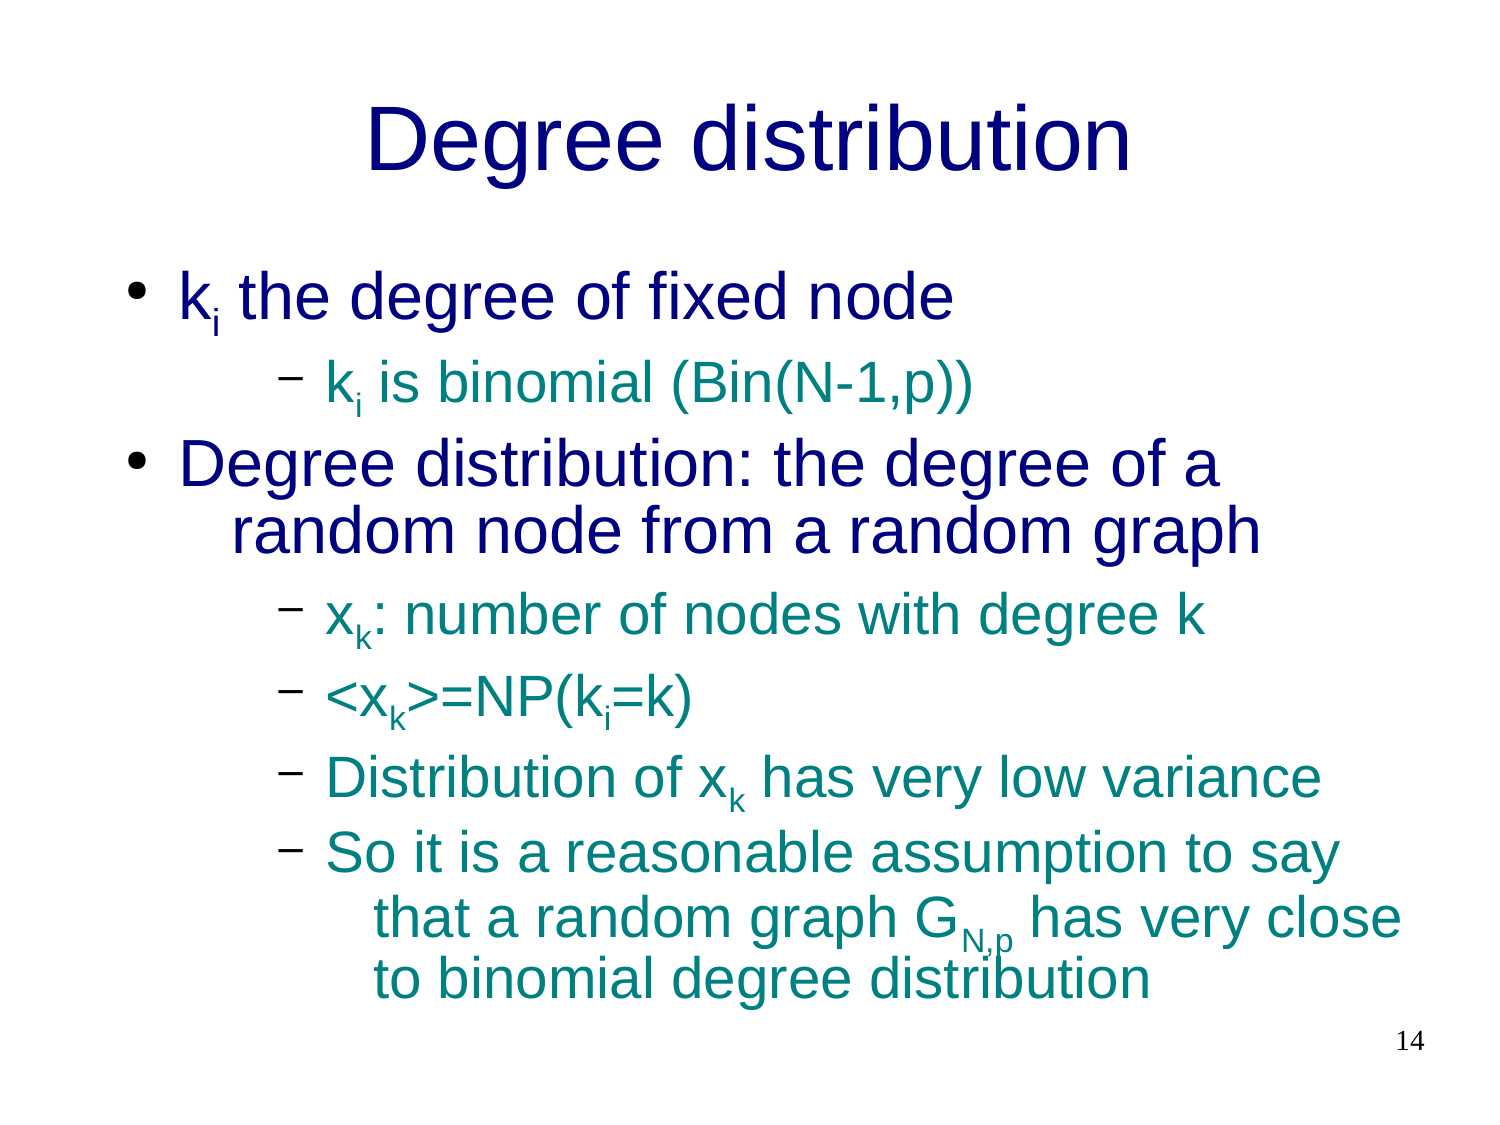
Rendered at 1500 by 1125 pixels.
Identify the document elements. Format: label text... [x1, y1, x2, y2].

list ki the degree of fixed node ki is binomial (Bin(N-1,p)) Degree distribution: the degree of a random node from a random graph xk: number of nodes with degree k <xk>=NP(ki=k) Distribution of xk has very low variance So it is a reasonable assumption to say that a random graph GN,p has very close to binomial degree distribution [74, 246, 1425, 1023]
title Degree distribution [74, 44, 1425, 233]
